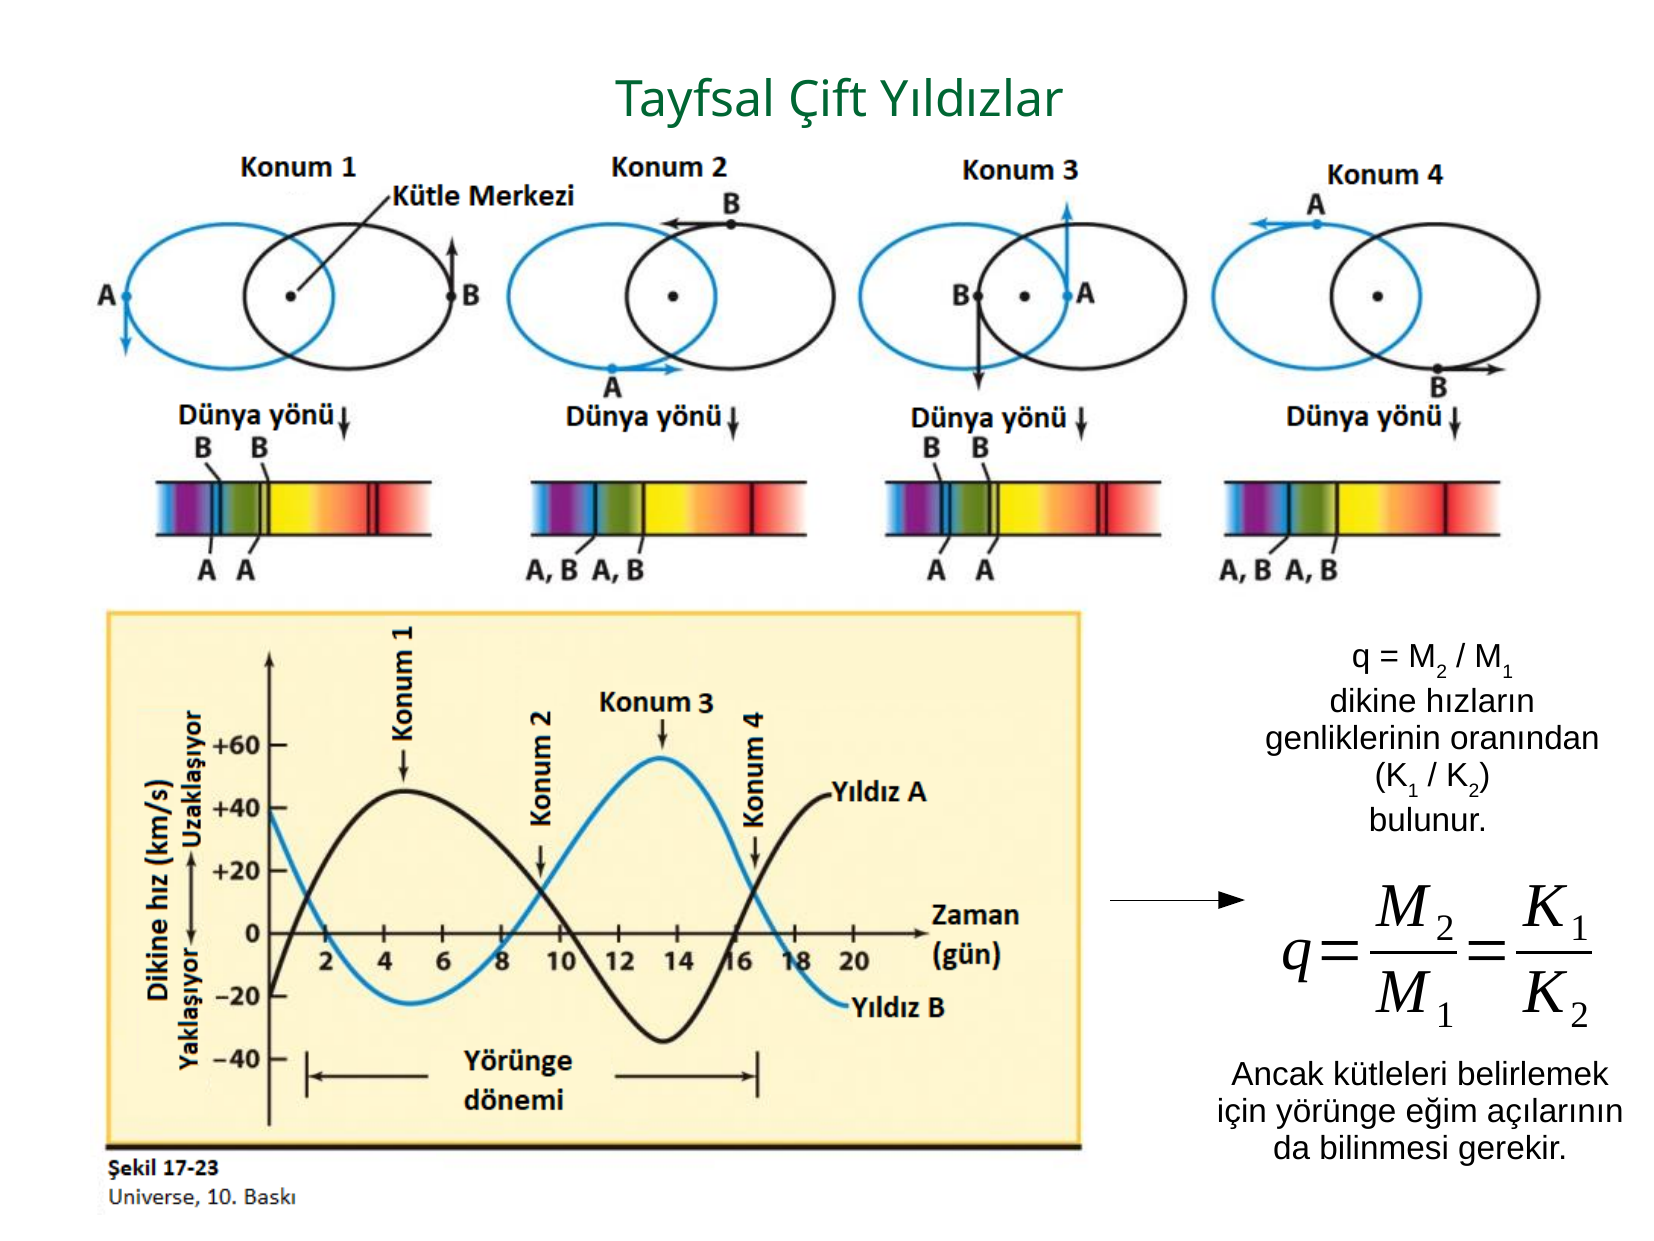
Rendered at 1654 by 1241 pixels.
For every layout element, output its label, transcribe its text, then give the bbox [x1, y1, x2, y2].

text_box Ancak kütleleri belirlemek için yörünge eğim açılarının da bilinmesi gerekir. [1188, 1048, 1653, 1186]
chart [1275, 870, 1602, 1036]
text_box q = M2 / M1 dikine hızların genliklerinin oranından (K1 / K2) bulunur. [1230, 630, 1636, 853]
text_box Tayfsal Çift Yıldızlar [240, 55, 1441, 192]
picture [90, 151, 1546, 1216]
